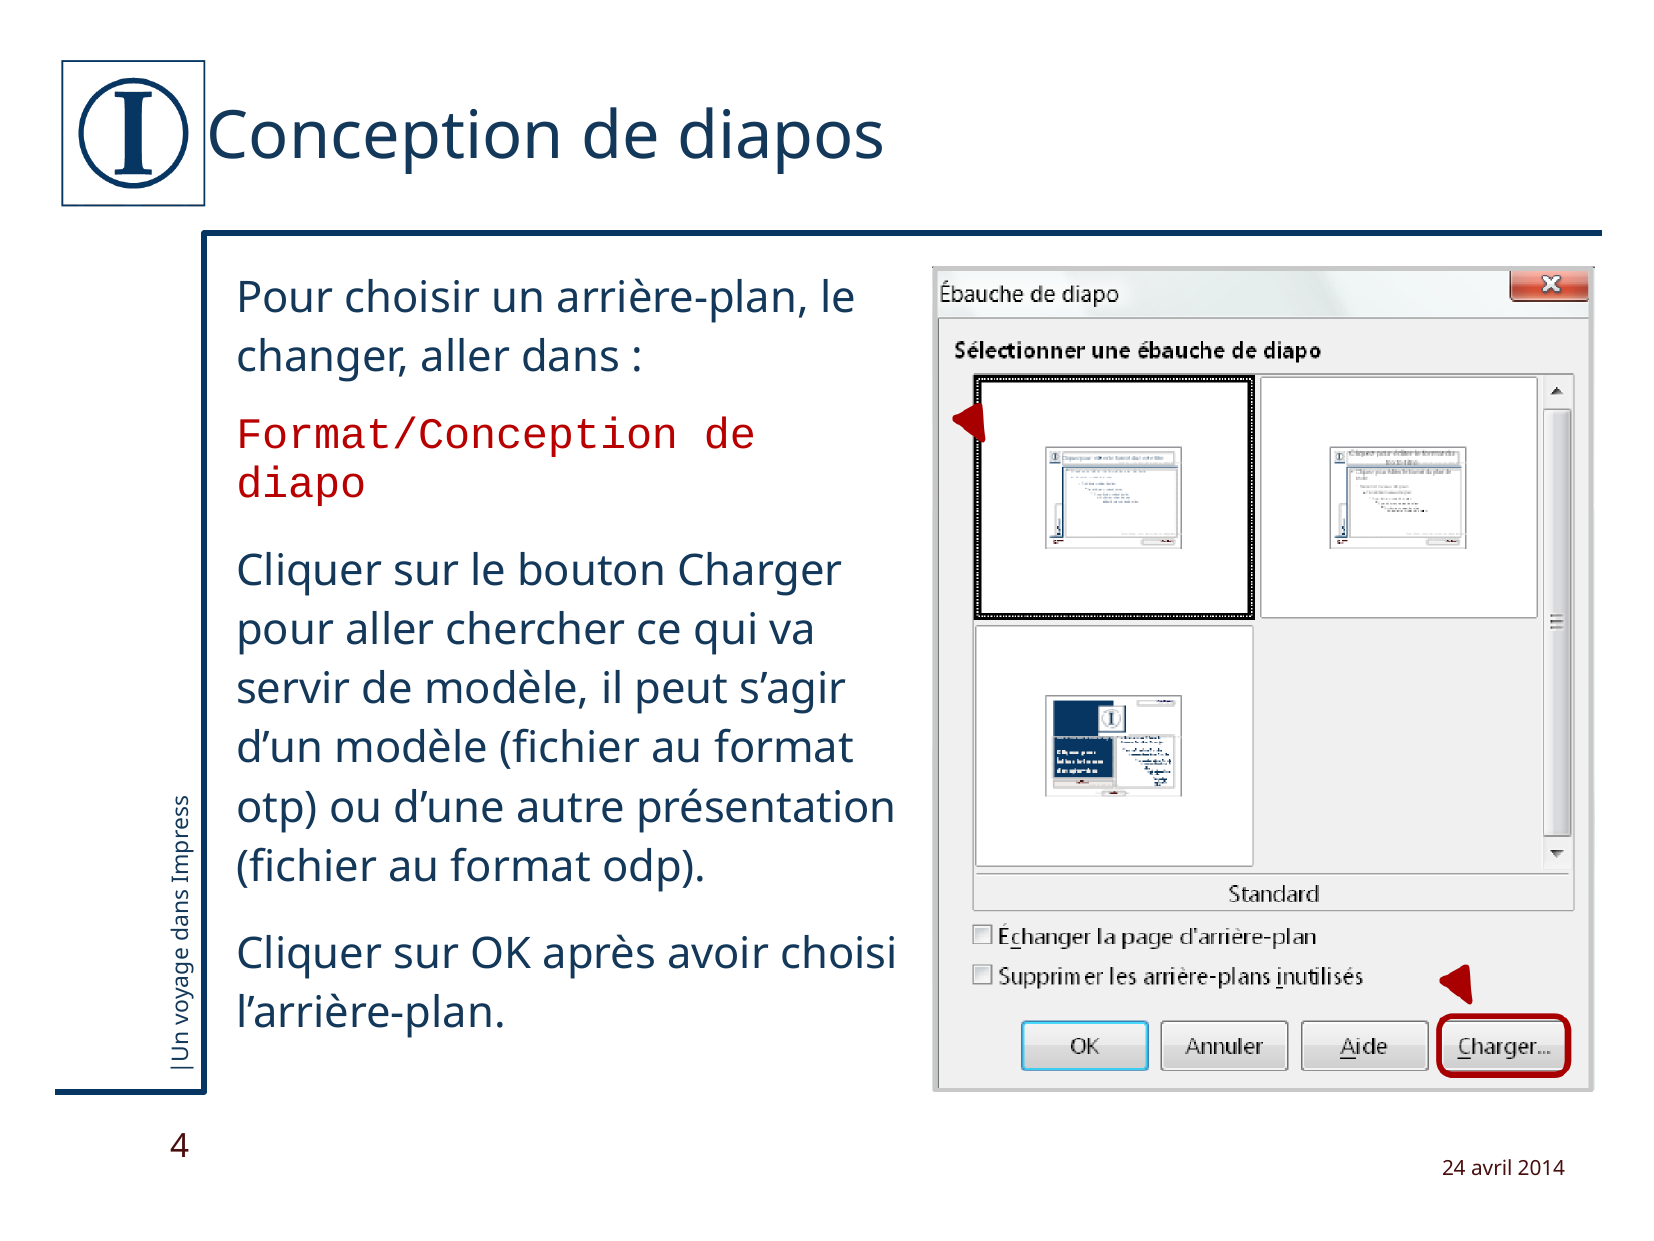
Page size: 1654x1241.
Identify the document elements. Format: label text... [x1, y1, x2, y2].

picture [932, 266, 1595, 1092]
title Conception de diapos [206, 59, 1565, 207]
list Pour choisir un arrière-plan, le changer, aller dans : Format/Conception de diapo Cliquer sur le bouton Charger pour aller chercher ce qui va servir de modèle, il peut s’agir d’un modèle (fichier au format otp) ou d’une autre présentation (fichier au format odp). Cliquer sur OK après avoir choisi l’arrière-plan. [236, 265, 899, 1093]
picture [59, 58, 207, 207]
